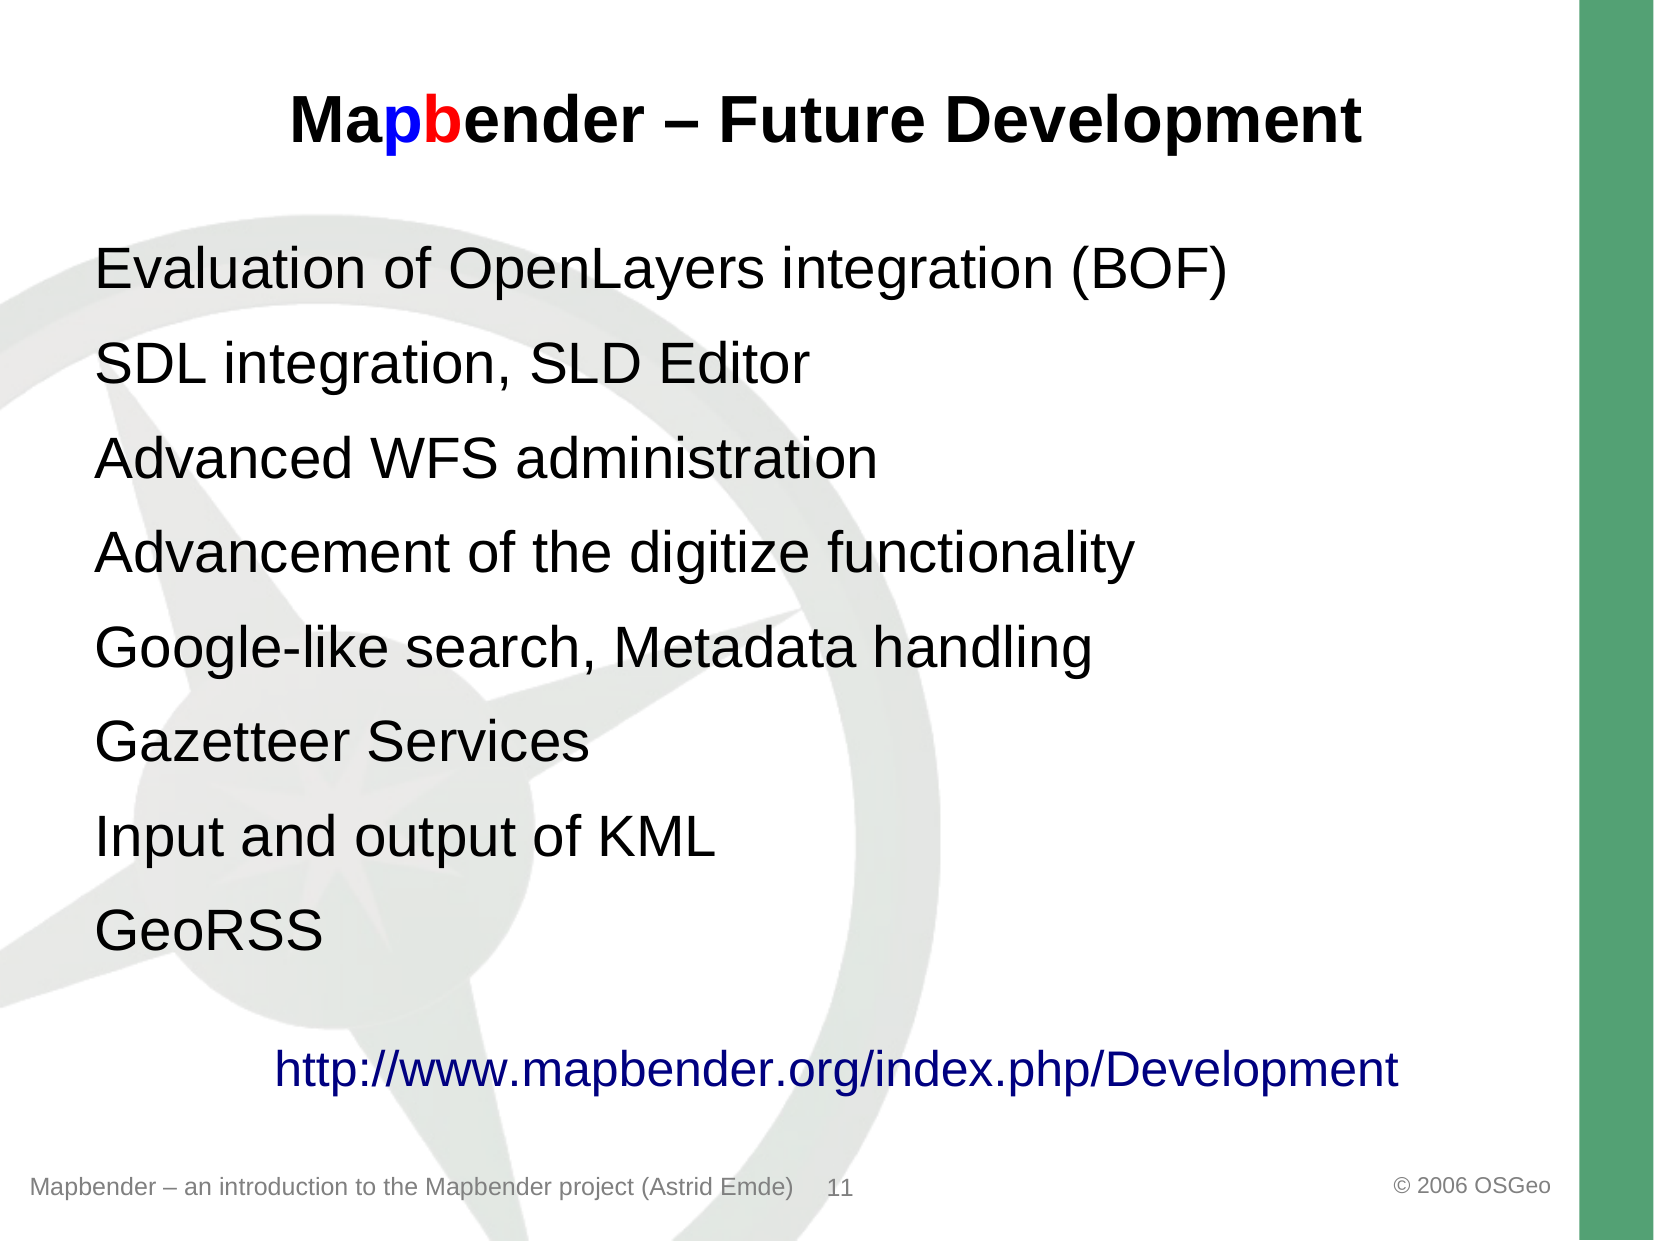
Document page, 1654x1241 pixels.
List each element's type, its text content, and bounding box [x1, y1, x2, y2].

list Evaluation of OpenLayers integration (BOF) SDL integration, SLD Editor Advanced WFS administration Advancement of the digitize functionality Google-like search, Metadata handling Gazetteer Services Input and output of KML GeoRSS [76, 236, 1565, 1055]
title Mapbender – Future Development [82, 31, 1571, 207]
picture [0, 192, 1020, 1241]
text_box http://www.mapbender.org/index.php/Development [259, 1033, 1418, 1109]
